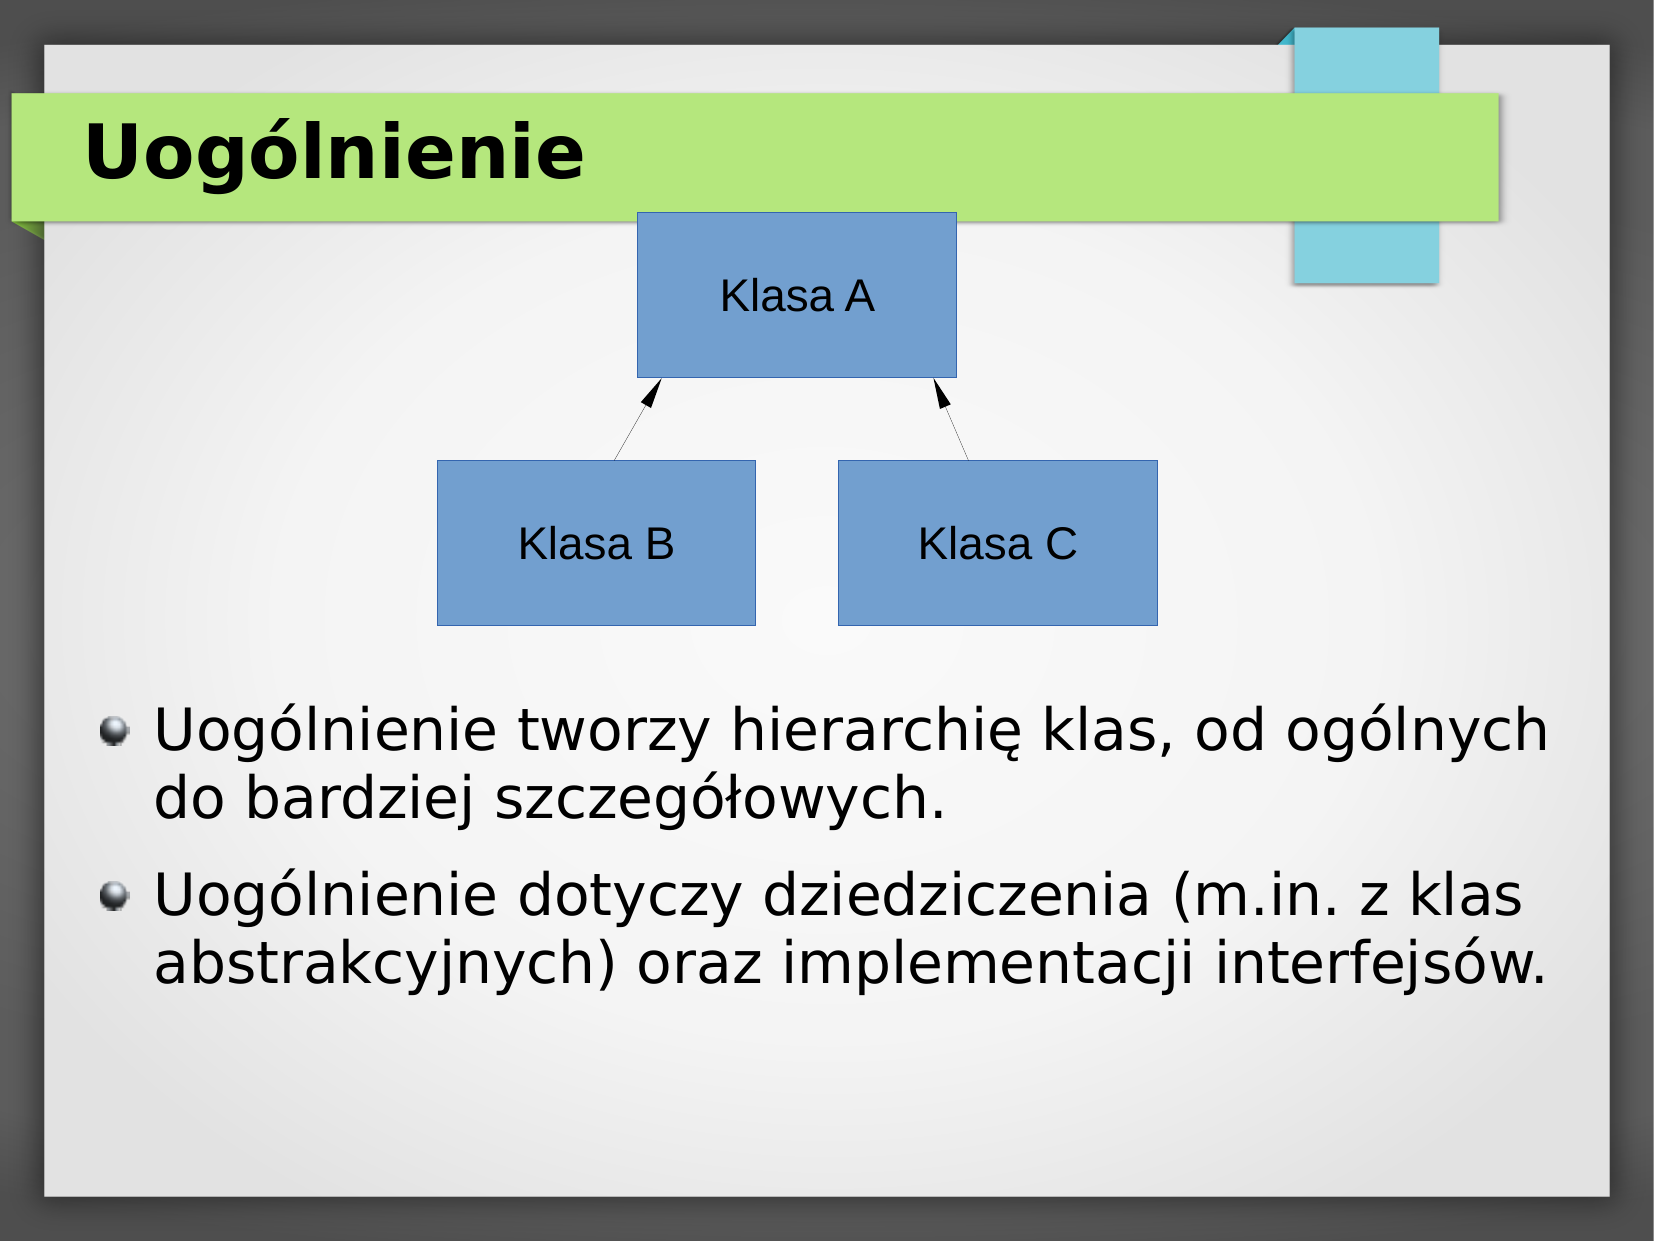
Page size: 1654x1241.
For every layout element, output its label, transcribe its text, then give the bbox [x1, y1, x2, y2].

text_box Klasa A [637, 212, 957, 378]
text_box Klasa C [838, 460, 1158, 626]
text_box Klasa B [437, 460, 756, 626]
picture [0, 0, 1654, 1241]
list Uogólnienie tworzy hierarchię klas, od ogólnych do bardziej szczegółowych. Uogólnienie dotyczy dziedziczenia (m.in. z klas abstrakcyjnych) oraz implementacji interfejsów. [82, 696, 1571, 1182]
title Uogólnienie [82, 49, 1571, 257]
